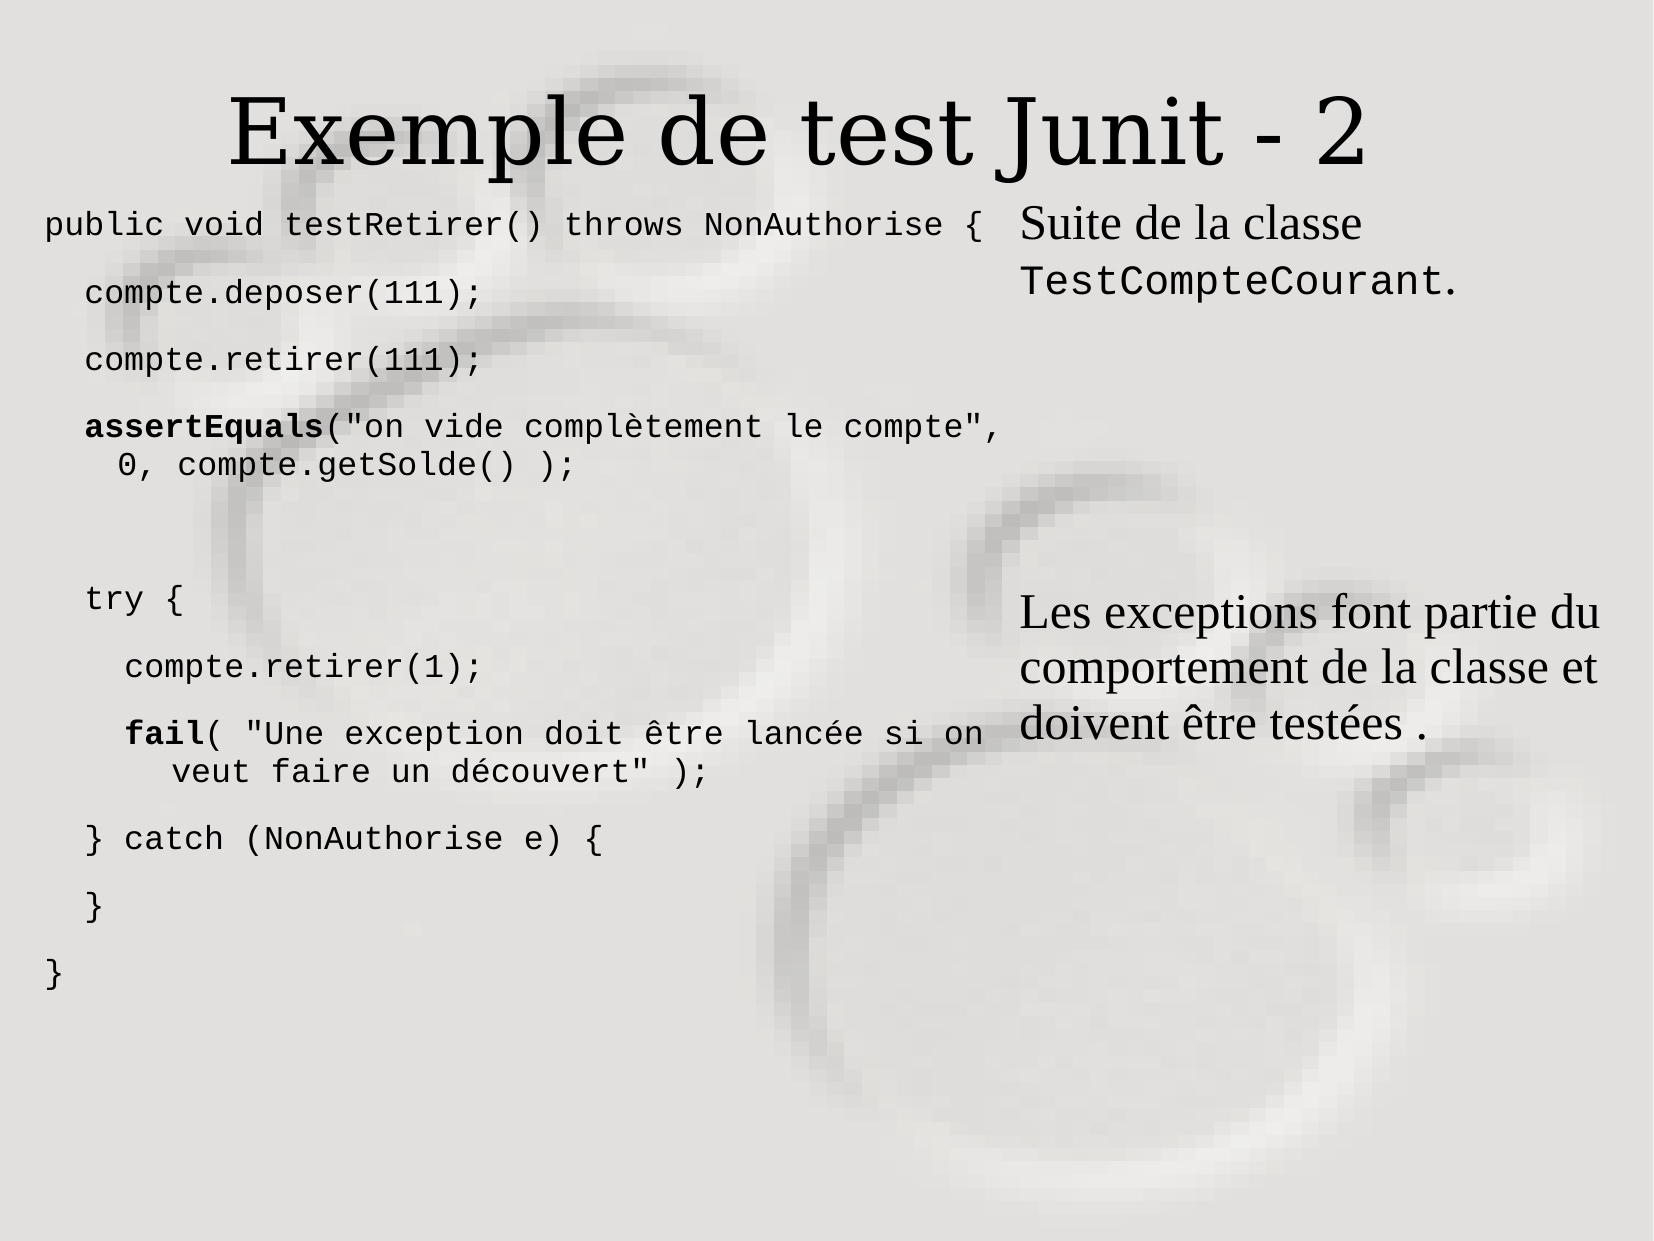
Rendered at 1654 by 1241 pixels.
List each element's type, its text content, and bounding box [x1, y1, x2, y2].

text_box Suite de la classe TestCompteCourant. Les exceptions font partie du comportement de la classe et doivent être testées . [1019, 195, 1643, 1224]
picture [0, 0, 1654, 1241]
title Exemple de test Junit - 2 [93, 29, 1506, 237]
list public void testRetirer() throws NonAuthorise { compte.deposer(111); compte.retirer(111); assertEquals("on vide complètement le compte", 0, compte.getSolde() ); try { compte.retirer(1); fail( "Une exception doit être lancée si on veut faire un découvert" ); } catch (NonAuthorise e) { } } [26, 208, 1018, 1213]
